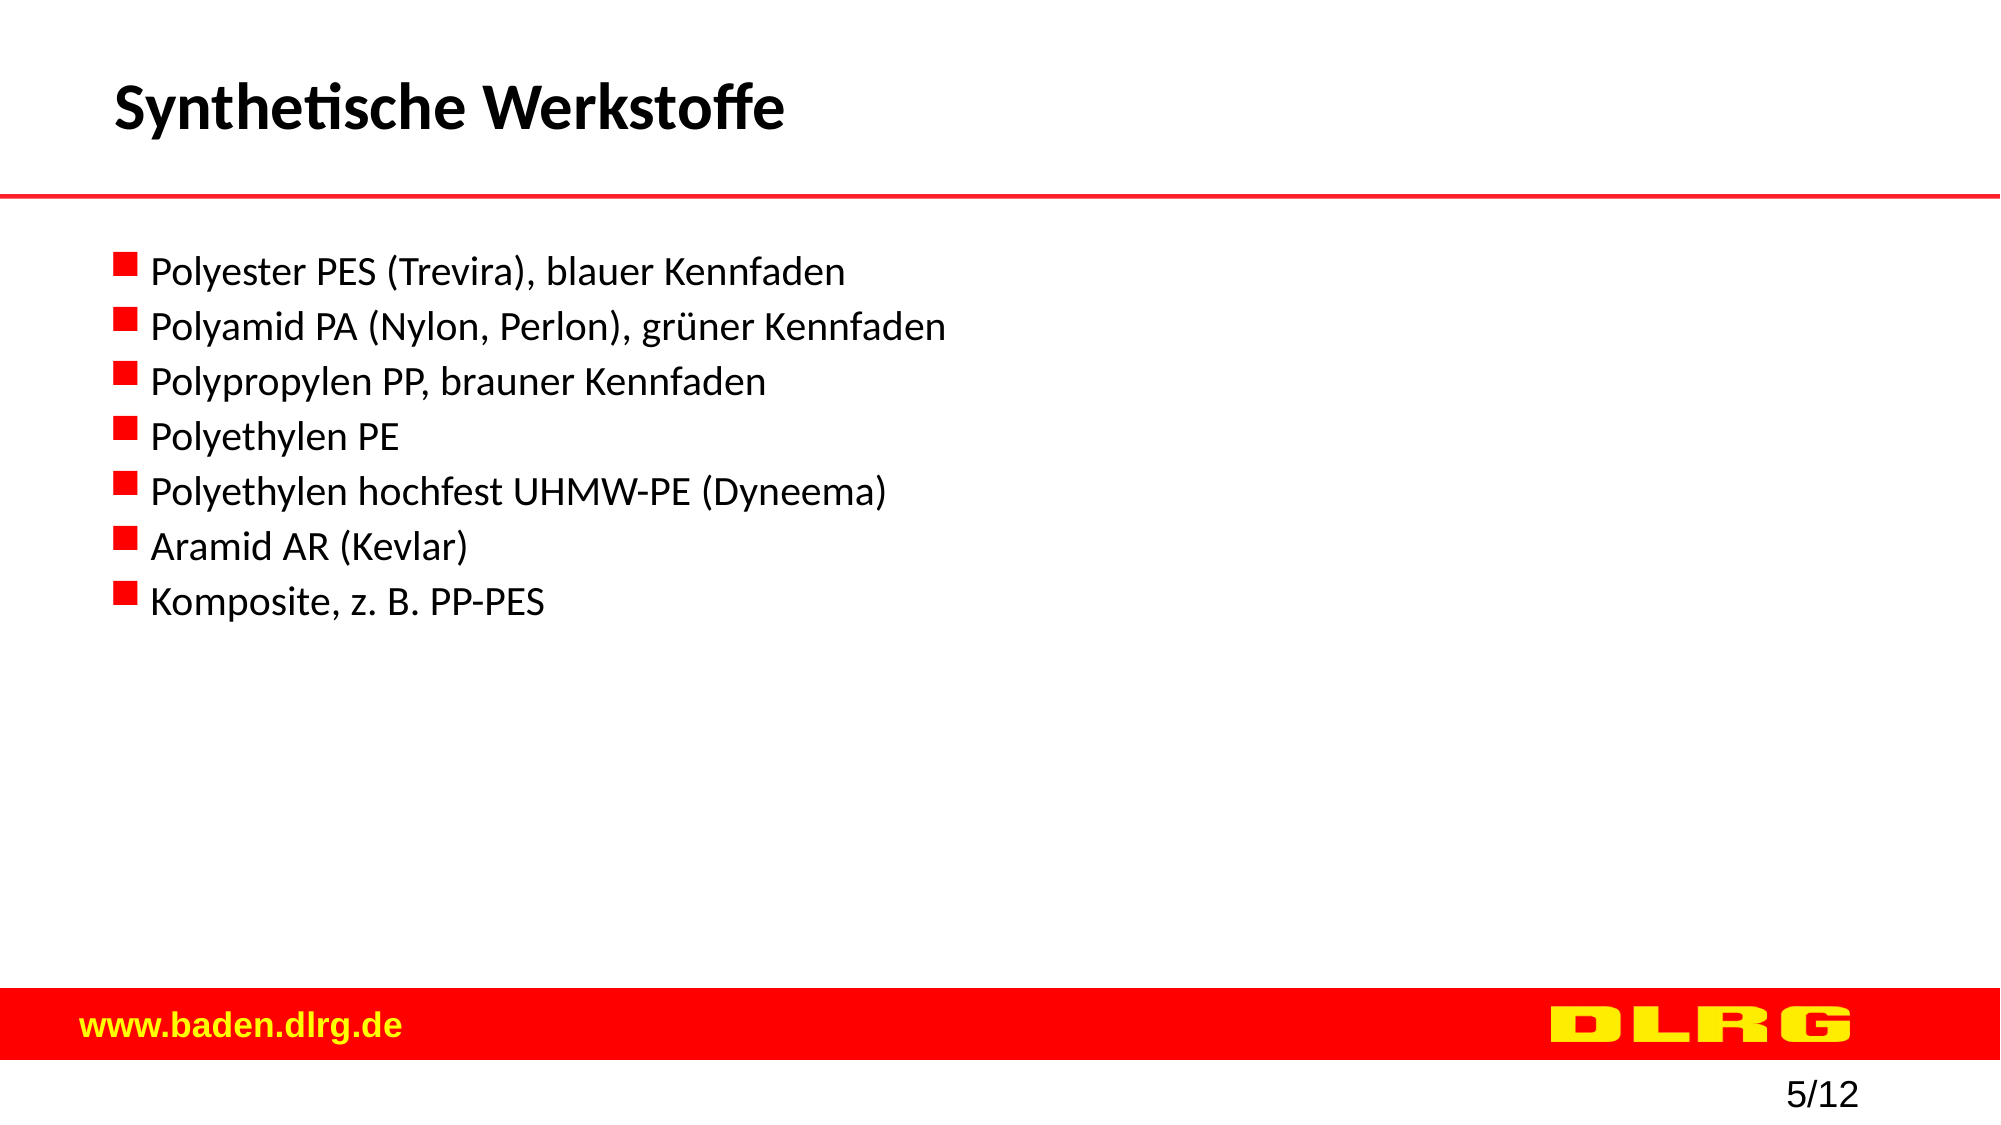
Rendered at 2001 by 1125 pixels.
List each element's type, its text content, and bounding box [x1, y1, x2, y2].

text_box 5/12 [1771, 1062, 1890, 1123]
text_box Polyester PES (Trevira), blauer Kennfaden Polyamid PA (Nylon, Perlon), grüner Kennfaden Polypropylen PP, brauner Kennfaden Polyethylen PE Polyethylen hochfest UHMW-PE (Dyneema) Aramid AR (Kevlar) Komposite, z. B. PP-PES [94, 231, 1909, 952]
text_box Synthetische Werkstoffe [99, 56, 1900, 149]
picture [1551, 1006, 1850, 1042]
